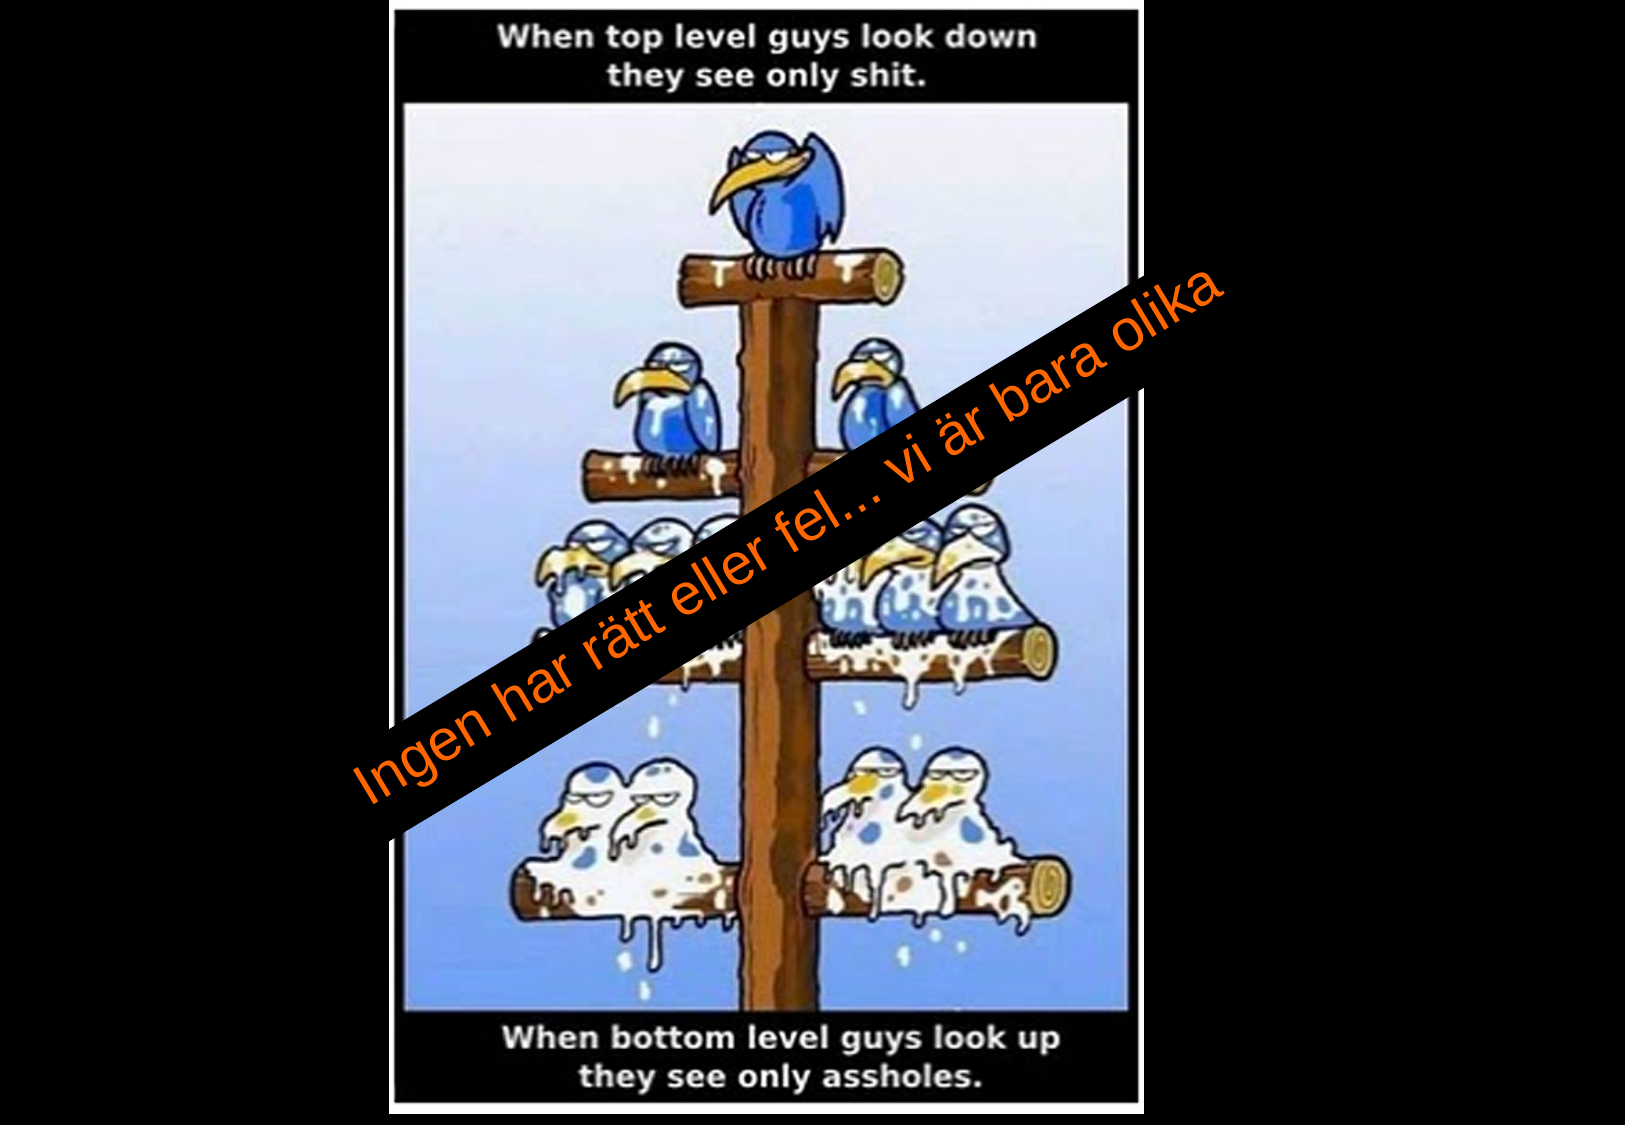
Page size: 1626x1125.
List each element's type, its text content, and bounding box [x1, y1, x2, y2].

picture [389, 389, 1144, 1114]
text_box Ingen har rätt eller fel... vi är bara olika [188, 153, 1397, 932]
picture [389, 0, 1144, 728]
